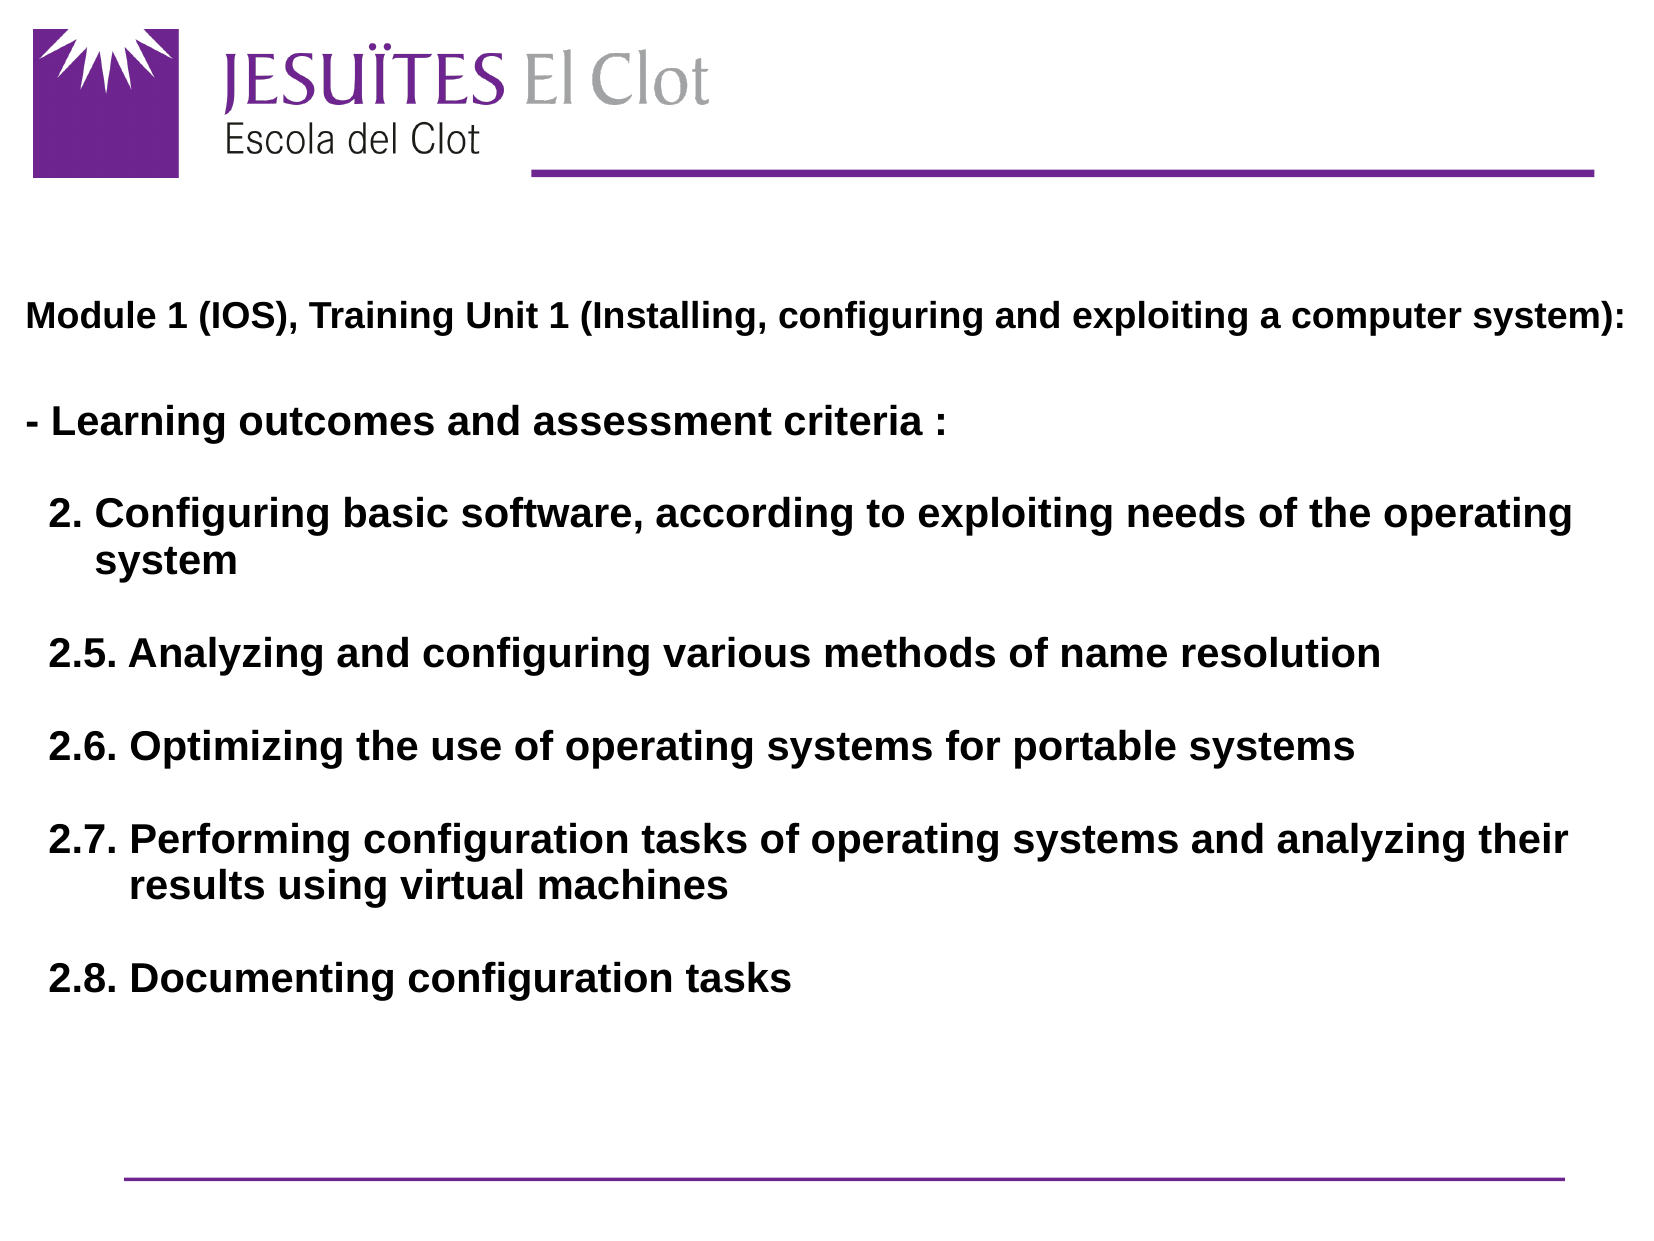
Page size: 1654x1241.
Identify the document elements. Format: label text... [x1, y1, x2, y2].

picture [33, 29, 709, 178]
text_box Module 1 (IOS), Training Unit 1 (Installing, configuring and exploiting a computer system): - Learning outcomes and assessment criteria : 2. Configuring basic software, according to exploiting needs of the operating system 2.5. Analyzing and configuring various methods of name resolution 2.6. Optimizing the use of operating systems for portable systems 2.7. Performing configuration tasks of operating systems and analyzing their results using virtual machines 2.8. Documenting configuration tasks [10, 287, 1654, 1009]
text_box [124, 1177, 1565, 1182]
text_box [709, 169, 1595, 178]
